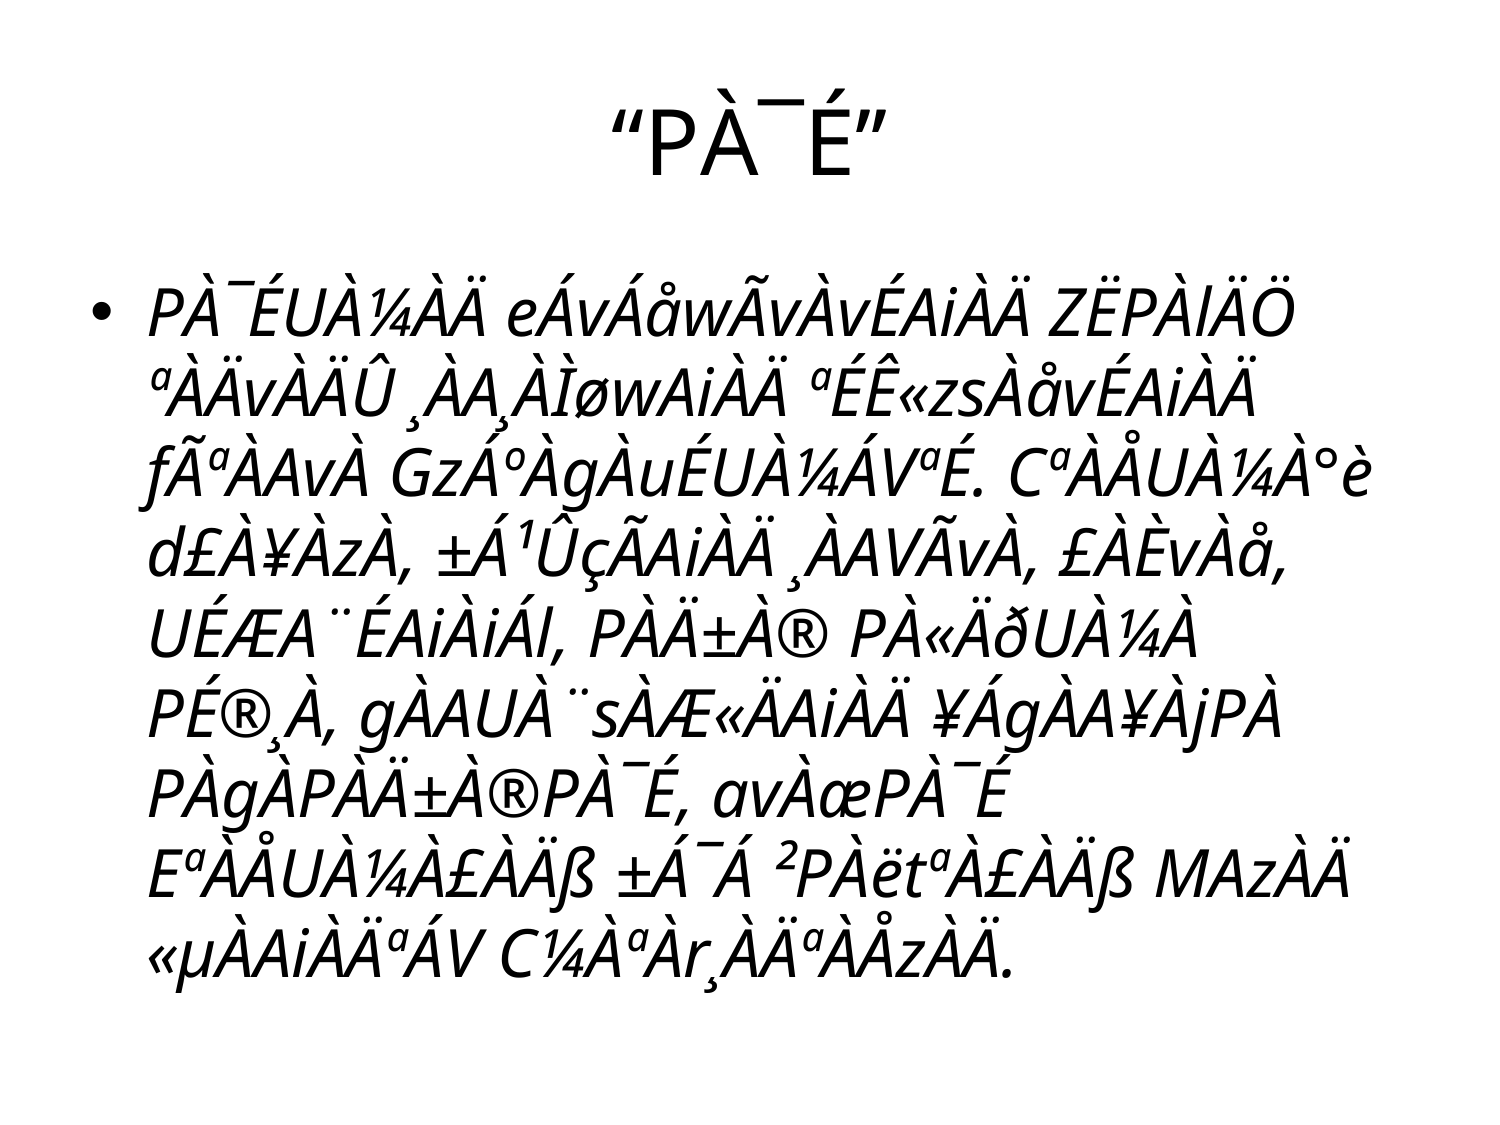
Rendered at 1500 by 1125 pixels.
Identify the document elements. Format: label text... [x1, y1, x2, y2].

list PÀ¯ÉUÀ¼ÀÄ eÁvÁåwÃvÀvÉAiÀÄ ZËPÀlÄÖ ªÀÄvÀÄÛ ¸ÀA¸ÀÌøwAiÀÄ ªÉÊ«zsÀåvÉAiÀÄ fÃªÀAvÀ GzÁºÀgÀuÉUÀ¼ÁVªÉ. CªÀÅUÀ¼À°è d£À¥ÀzÀ, ±Á¹ÛçÃAiÀÄ ¸ÀAVÃvÀ, £ÀÈvÀå, UÉÆA¨ÉAiÀiÁl, PÀÄ±À® PÀ«ÄðUÀ¼À PÉ®¸À, gÀAUÀ¨sÀÆ«ÄAiÀÄ ¥ÁgÀA¥ÀjPÀ PÀgÀPÀÄ±À®PÀ¯É, avÀæPÀ¯É EªÀÅUÀ¼À£ÀÄß ±Á¯Á ²PÀëtªÀ£ÀÄß MAzÀÄ «µÀAiÀÄªÁV C¼ÀªÀr¸ÀÄªÀÅzÀÄ. [75, 262, 1426, 1006]
title “PÀ¯É’’ [75, 45, 1426, 233]
